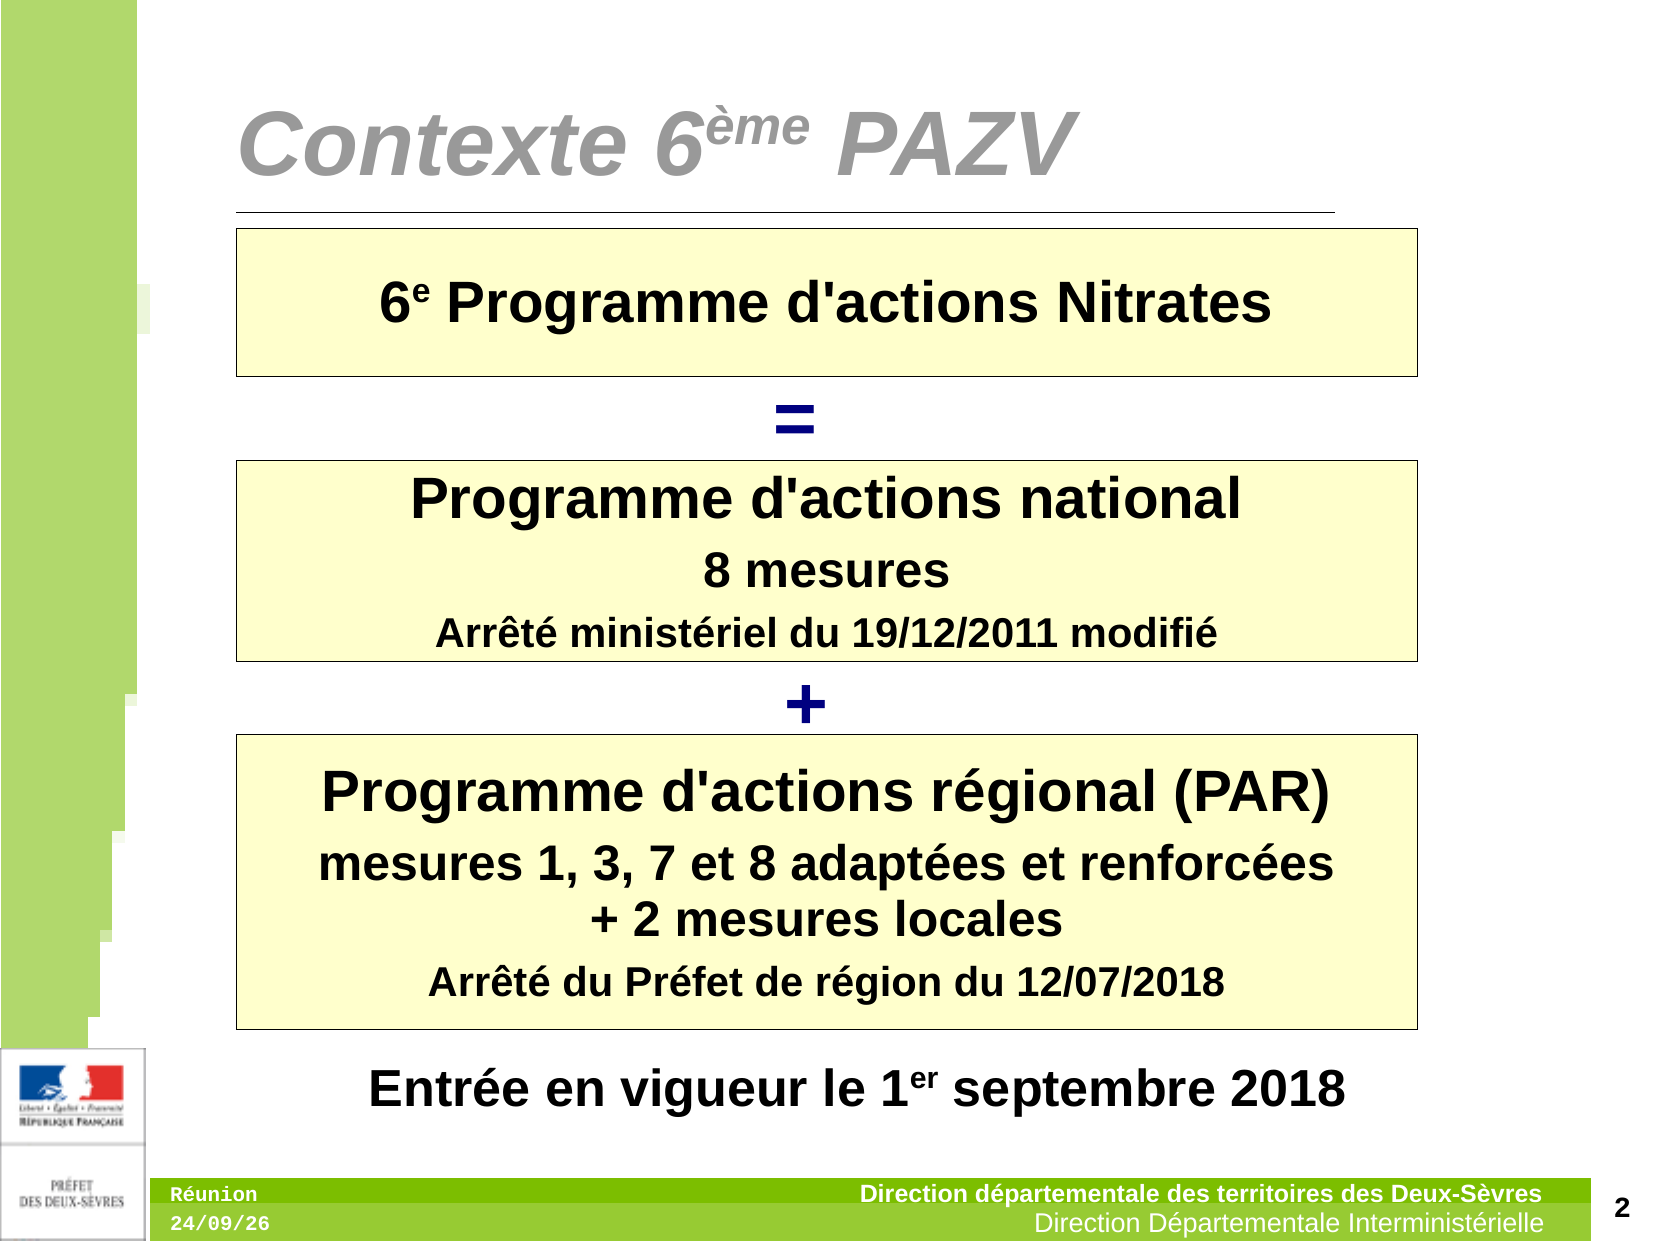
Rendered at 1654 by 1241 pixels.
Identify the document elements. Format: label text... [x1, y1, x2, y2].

text_box Programme d'actions national 8 mesures Arrêté ministériel du 19/12/2011 modifié [236, 460, 1418, 662]
text_box + [784, 661, 829, 734]
picture [0, 0, 1654, 1241]
title Contexte 6ème PAZV [236, 69, 1447, 218]
text_box = [773, 376, 818, 460]
list Entrée en vigueur le 1er septembre 2018 [213, 978, 1496, 1145]
text_box Programme d'actions régional (PAR) mesures 1, 3, 7 et 8 adaptées et renforcées + 2 mesures locales Arrêté du Préfet de région du 12/07/2018 [236, 734, 1418, 1030]
text_box 6e Programme d'actions Nitrates [236, 228, 1418, 377]
